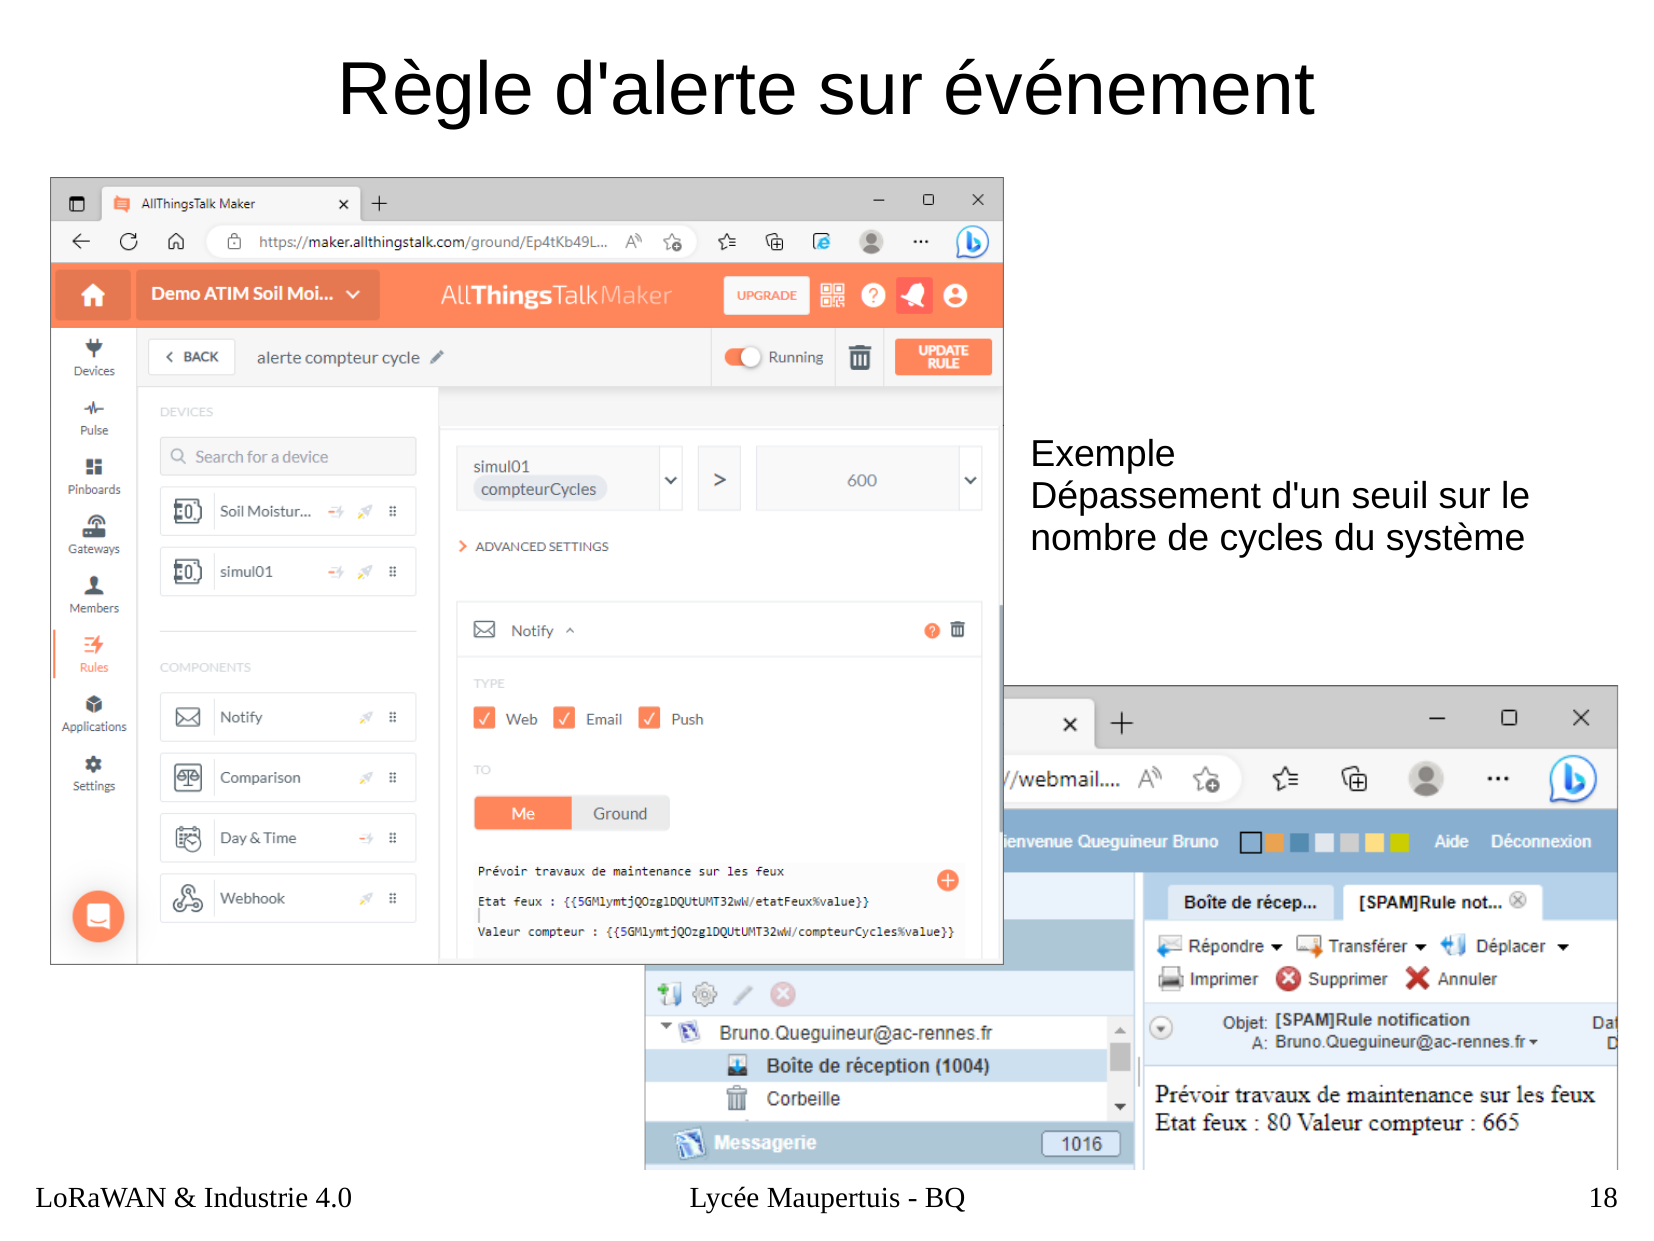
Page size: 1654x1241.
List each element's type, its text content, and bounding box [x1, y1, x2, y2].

text_box Exemple Dépassement d'un seuil sur le nombre de cycles du système [1015, 425, 1630, 608]
picture [50, 177, 1619, 1170]
title Règle d'alerte sur événement [35, 35, 1619, 142]
